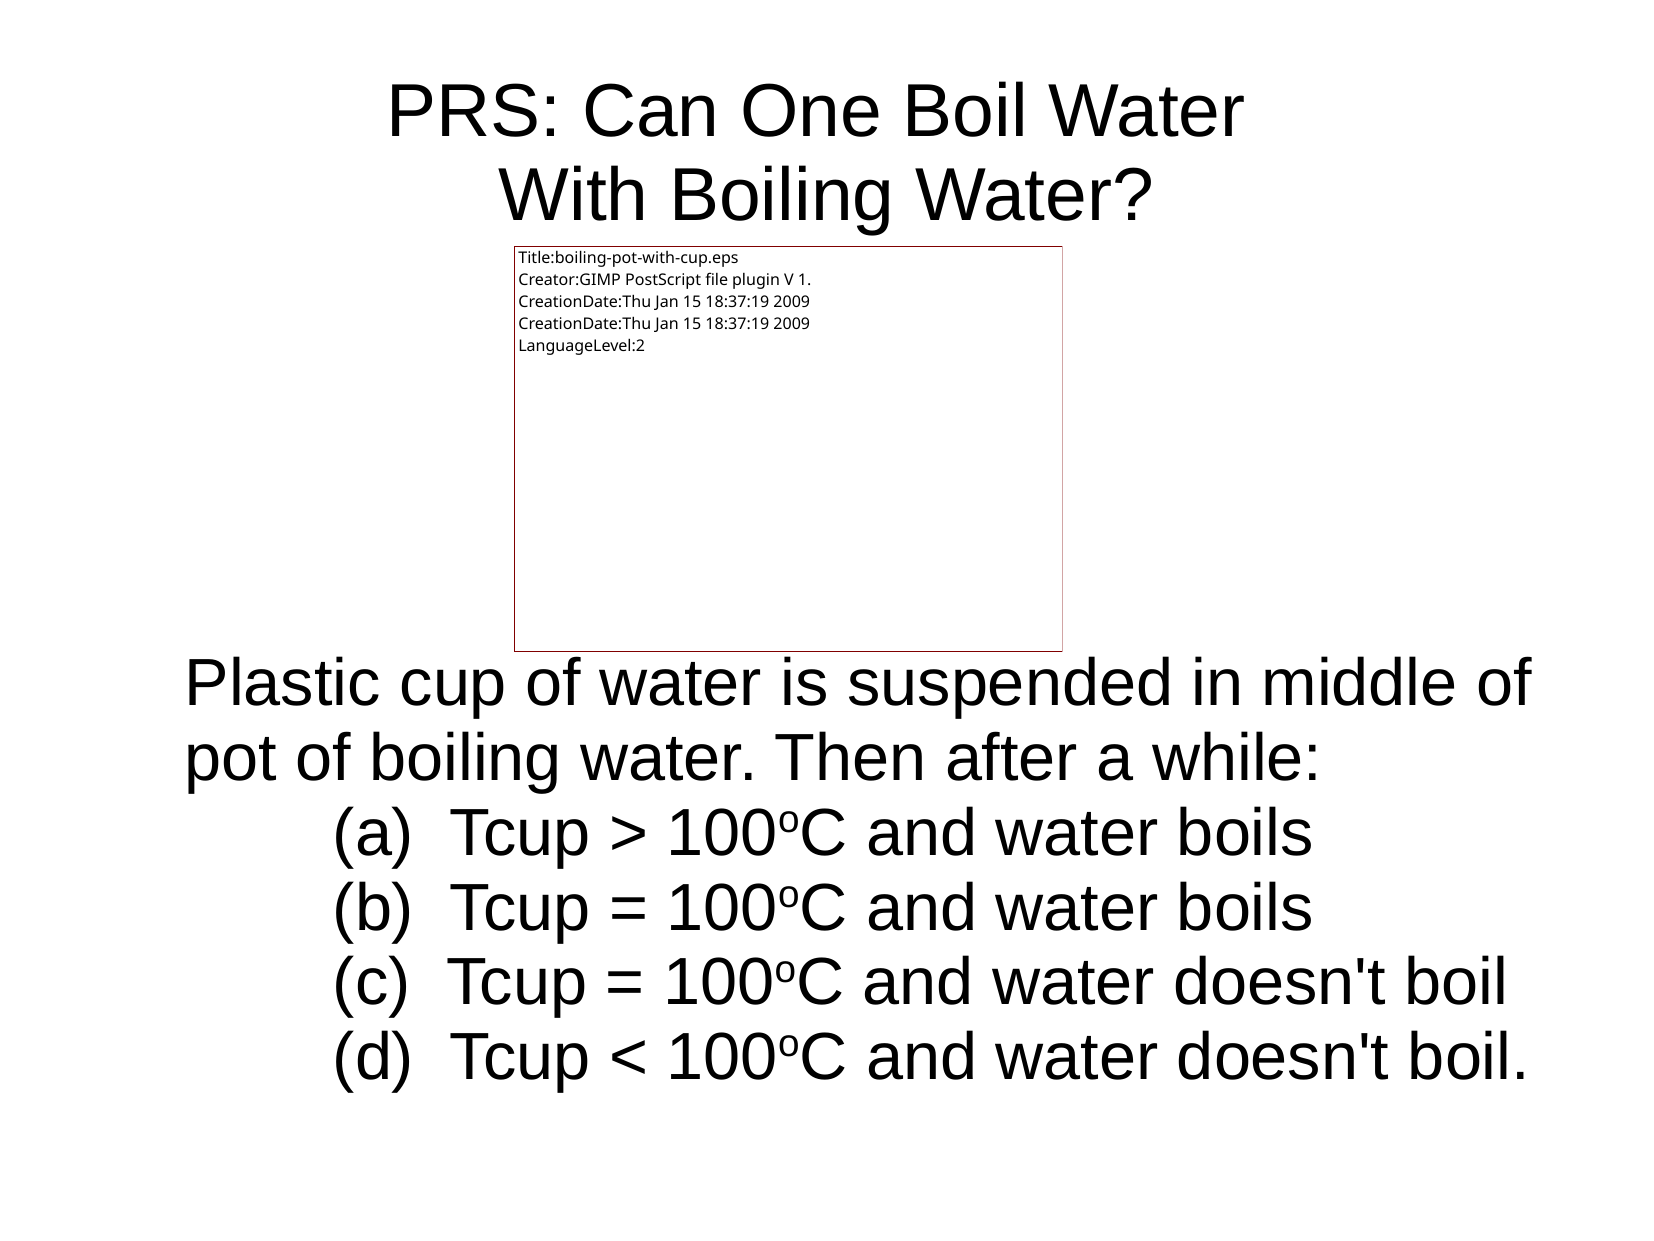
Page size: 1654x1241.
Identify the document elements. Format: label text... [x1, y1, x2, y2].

text_box Plastic cup of water is suspended in middle of pot of boiling water. Then after a while: (a) Tcup > 100oC and water boils (b) Tcup = 100oC and water boils (c) Tcup = 100oC and water doesn't boil (d) Tcup < 100oC and water doesn't boil. [170, 637, 1576, 1112]
title PRS: Can One Boil Water With Boiling Water? [82, 56, 1571, 250]
picture [513, 245, 1063, 637]
